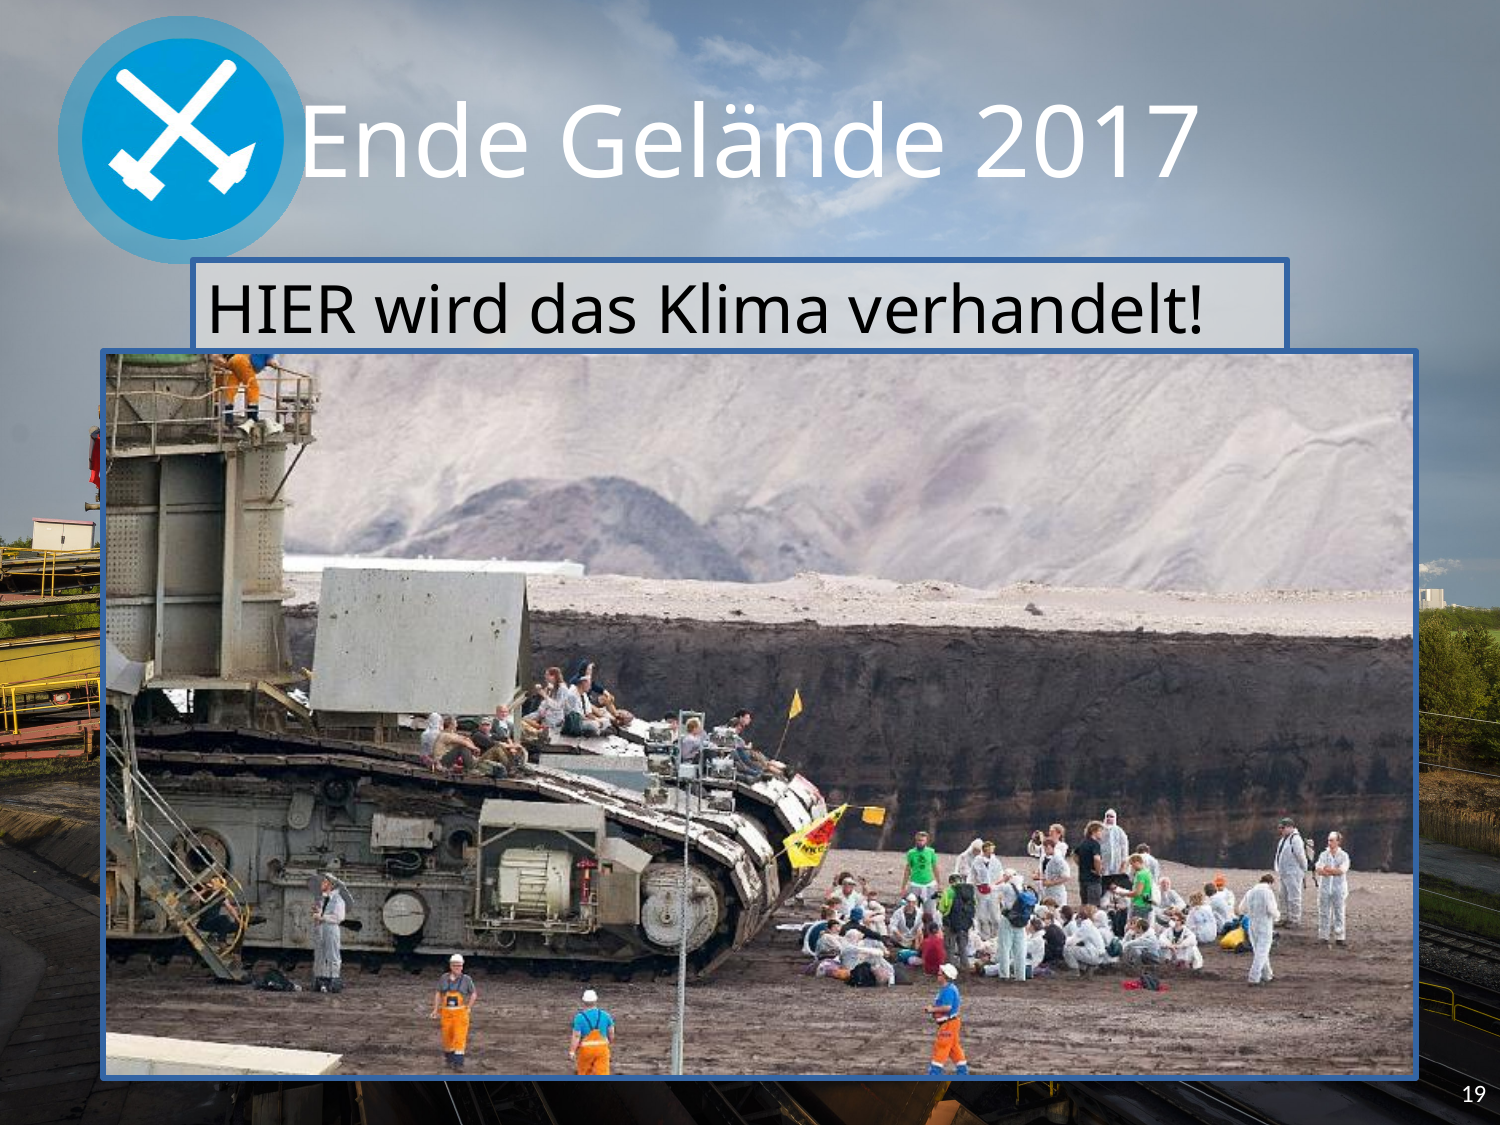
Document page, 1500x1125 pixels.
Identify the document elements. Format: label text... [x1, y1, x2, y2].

list HIER wird das Klima verhandelt! [192, 259, 1288, 348]
picture [0, 0, 1500, 1125]
title Ende Gelände 2017 [242, 45, 1258, 233]
